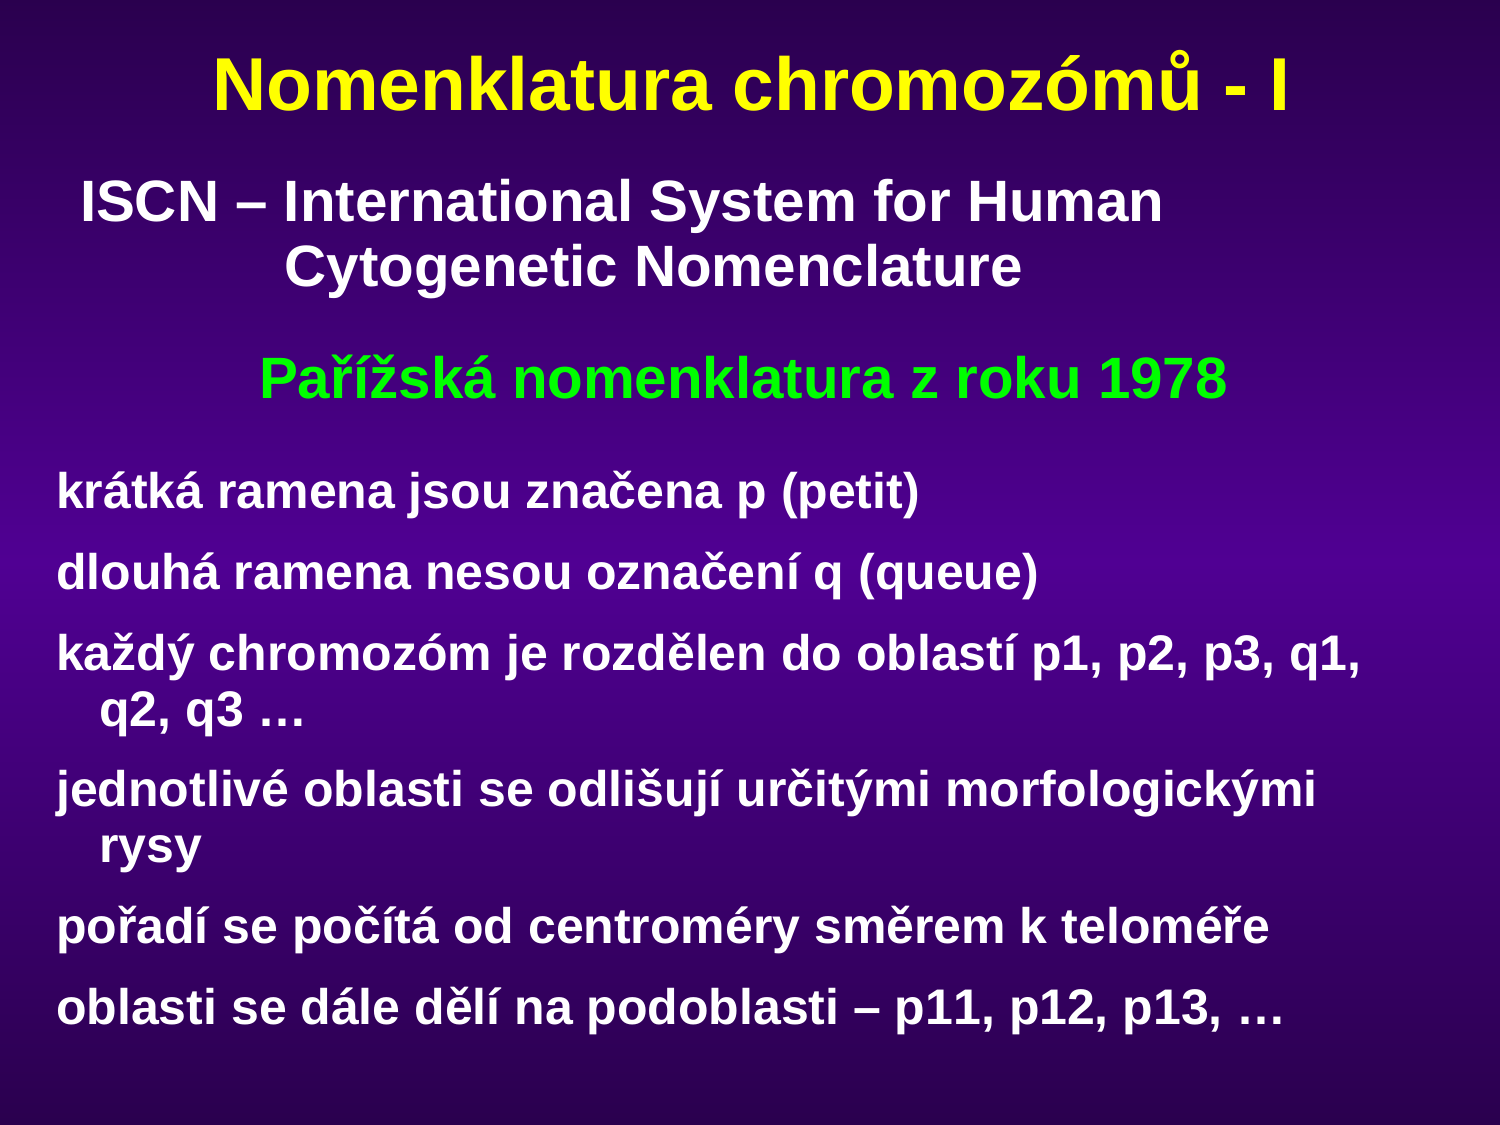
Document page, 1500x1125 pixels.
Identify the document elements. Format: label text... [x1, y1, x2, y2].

title Nomenklatura chromozómů - I [41, 30, 1463, 138]
text_box ISCN – International System for Human Cytogenetic Nomenclature [64, 160, 1376, 327]
text_box krátká ramena jsou značena p (petit) dlouhá ramena nesou označení q (queue) každý chromozóm je rozdělen do oblastí p1, p2, p3, q1, q2, q3 … jednotlivé oblasti se odlišují určitými morfologickými rysy pořadí se počítá od centroméry směrem k teloméře oblasti se dále dělí na podoblasti – p11, p12, p13, … [41, 456, 1447, 1083]
list Pařížská nomenklatura z roku 1978 [41, 337, 1447, 433]
